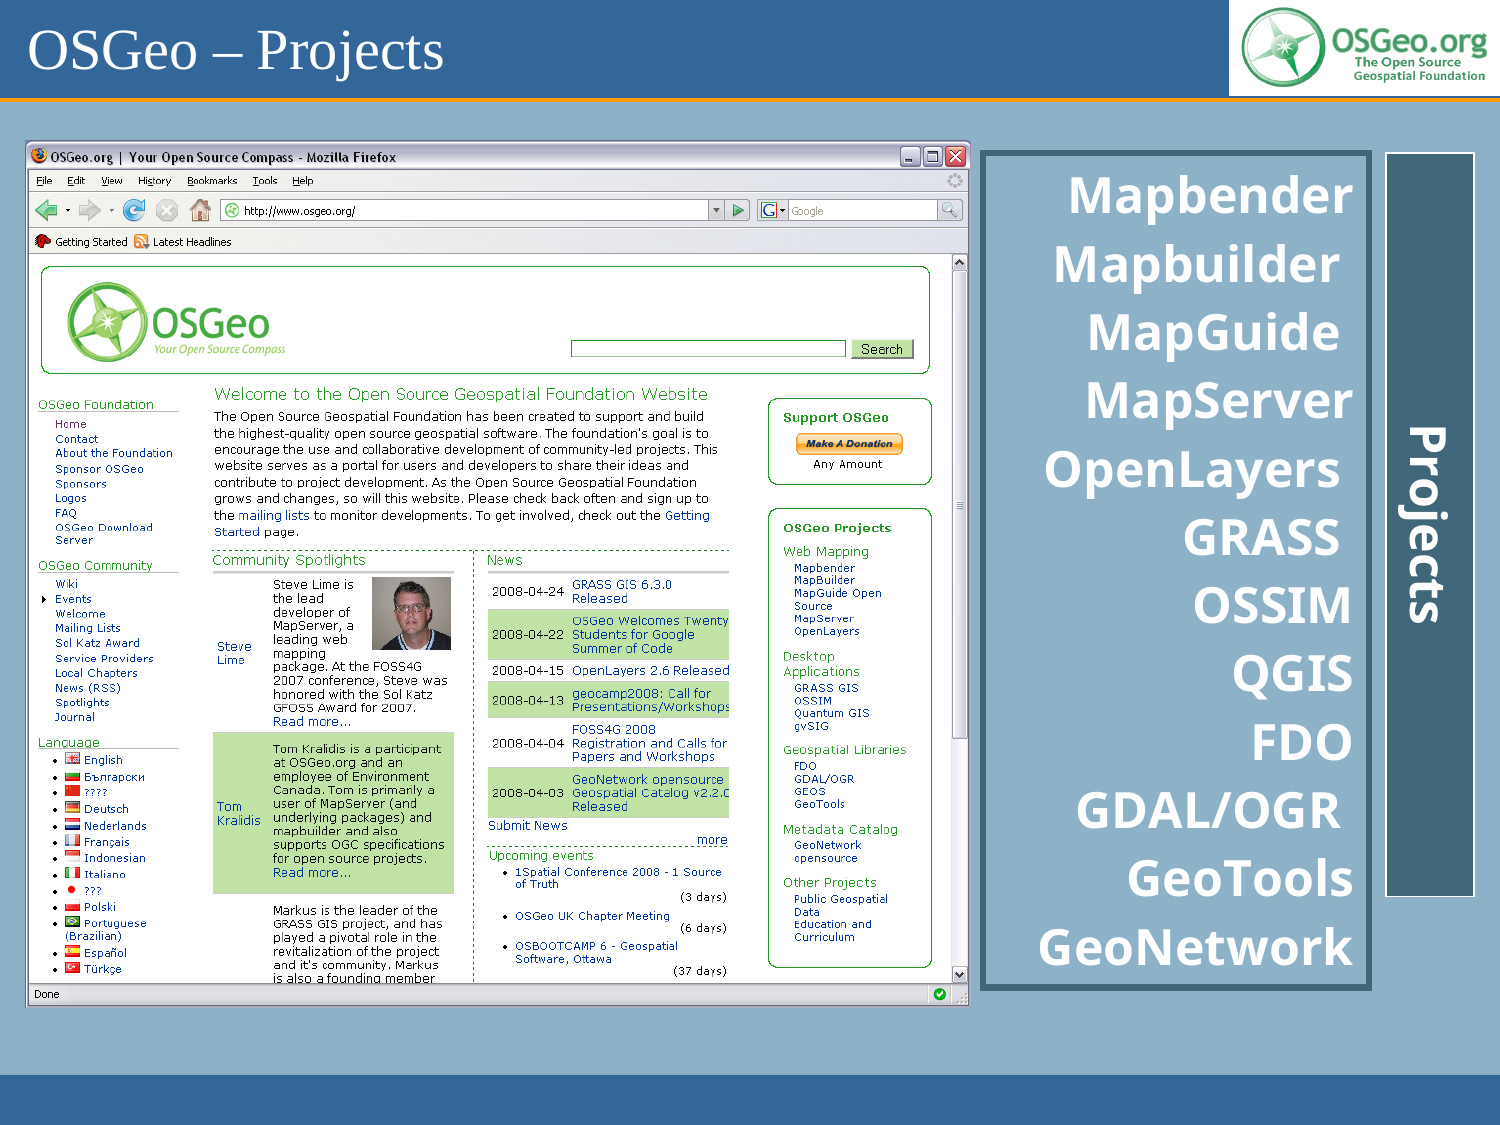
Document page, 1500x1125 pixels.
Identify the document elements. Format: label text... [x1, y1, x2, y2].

picture [1228, 0, 1500, 97]
title OSGeo – Projects [12, 0, 1138, 100]
text_box Mapbender Mapbuilder MapGuide MapServer OpenLayers GRASS OSSIM QGIS FDO GDAL/OGR GeoTools GeoNetwork [983, 152, 1369, 988]
text_box Projects [1386, 152, 1475, 897]
picture [25, 140, 971, 1008]
